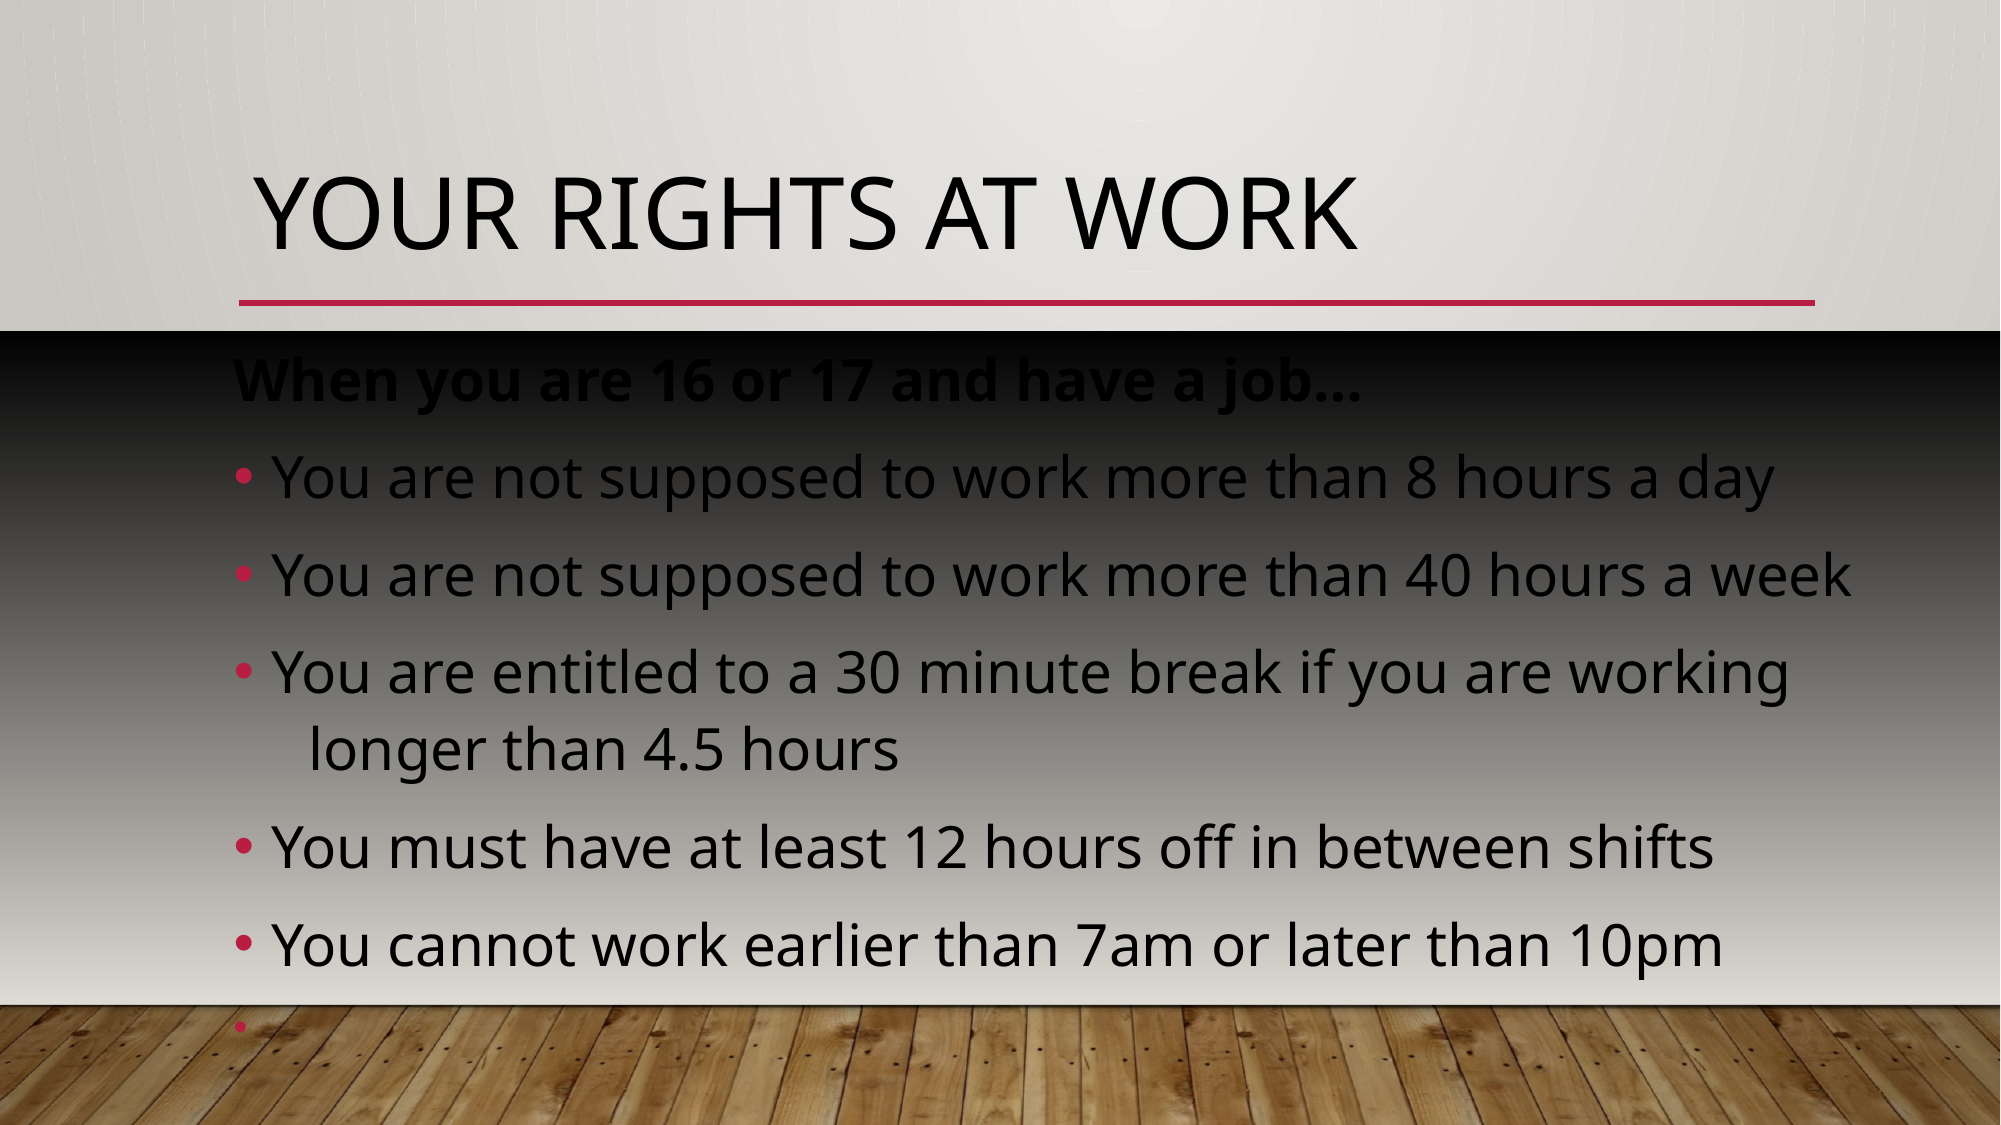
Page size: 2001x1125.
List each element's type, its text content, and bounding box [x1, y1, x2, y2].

title Your rights at work [238, 156, 1814, 328]
list When you are 16 or 17 and have a job… You are not supposed to work more than 8 hours a day You are not supposed to work more than 40 hours a week You are entitled to a 30 minute break if you are working longer than 4.5 hours You must have at least 12 hours off in between shifts You cannot work earlier than 7am or later than 10pm [218, 328, 1896, 991]
